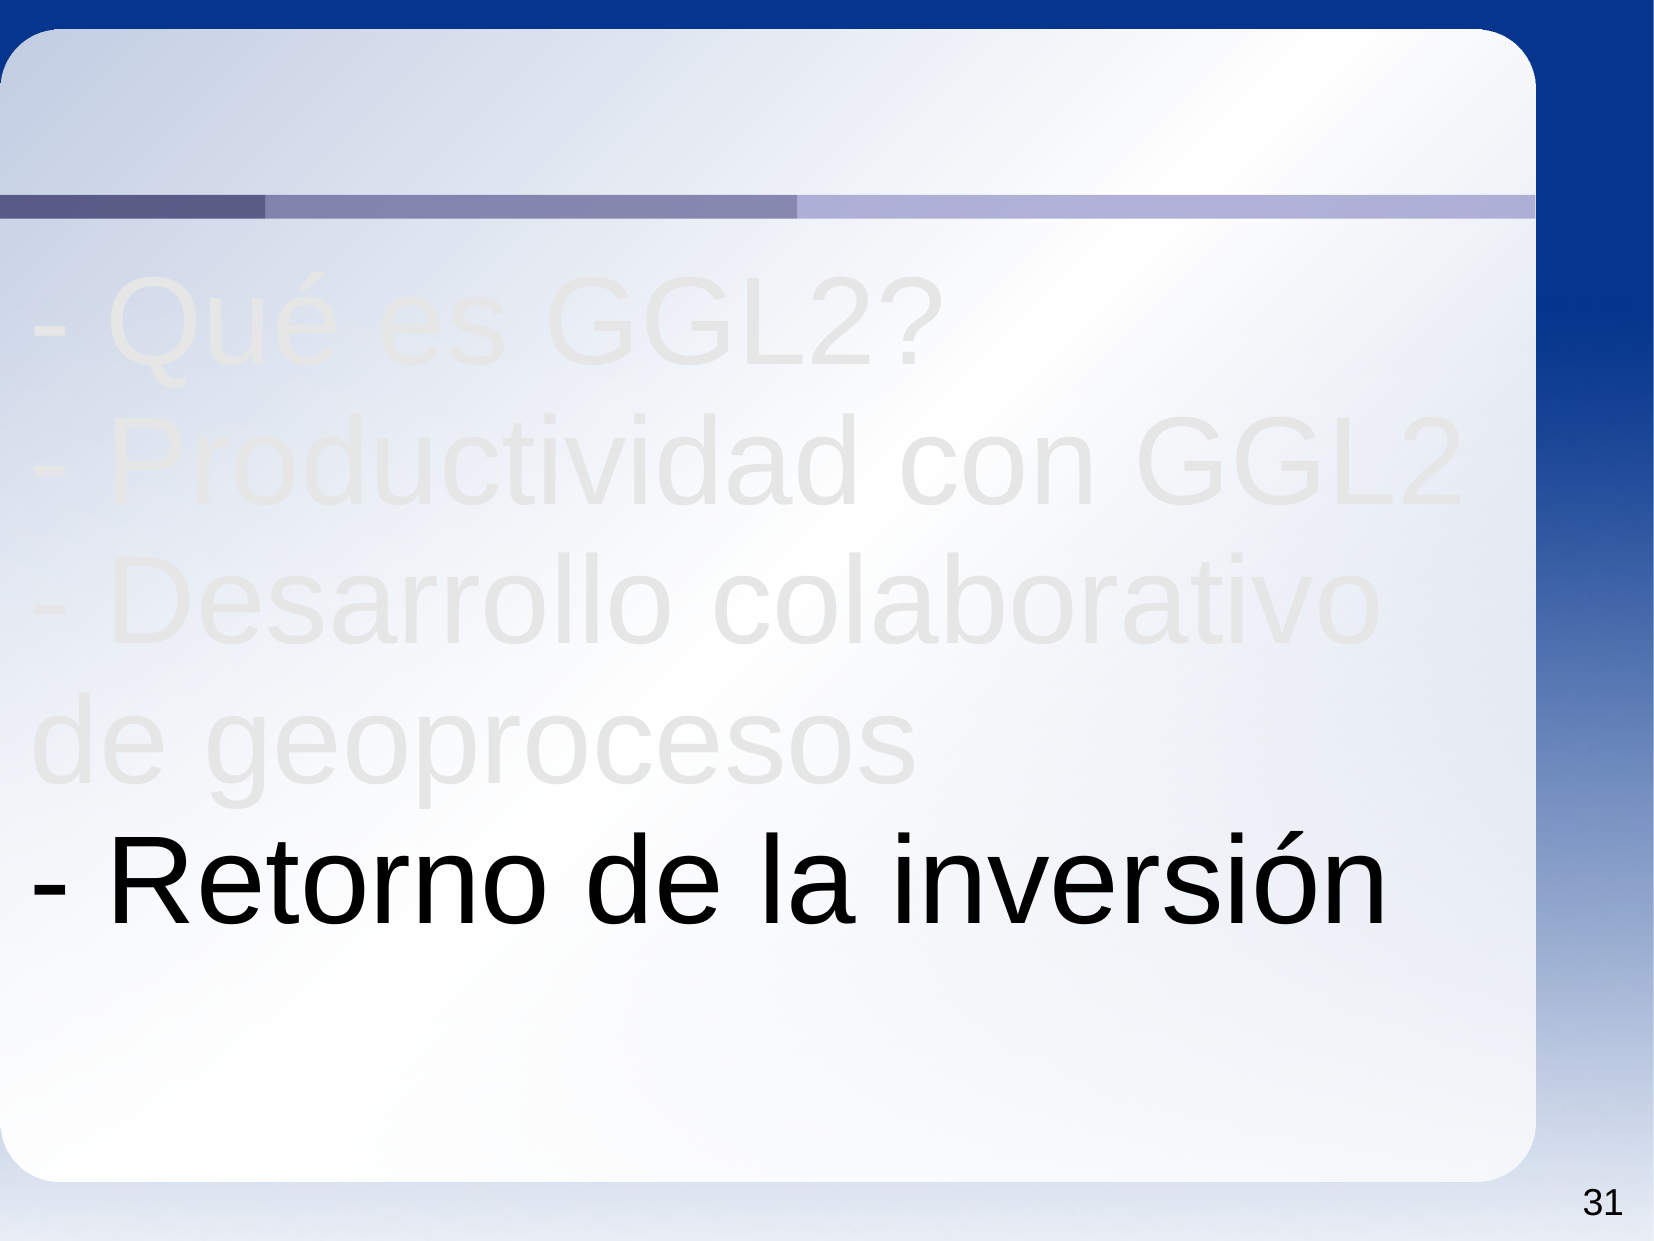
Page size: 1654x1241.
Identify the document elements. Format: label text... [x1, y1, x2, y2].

subtitle - Qué es GGL2? - Productividad con GGL2 - Desarrollo colaborativo de geoprocesos - Retorno de la inversión [29, 49, 1506, 1152]
picture [0, 0, 1654, 1241]
